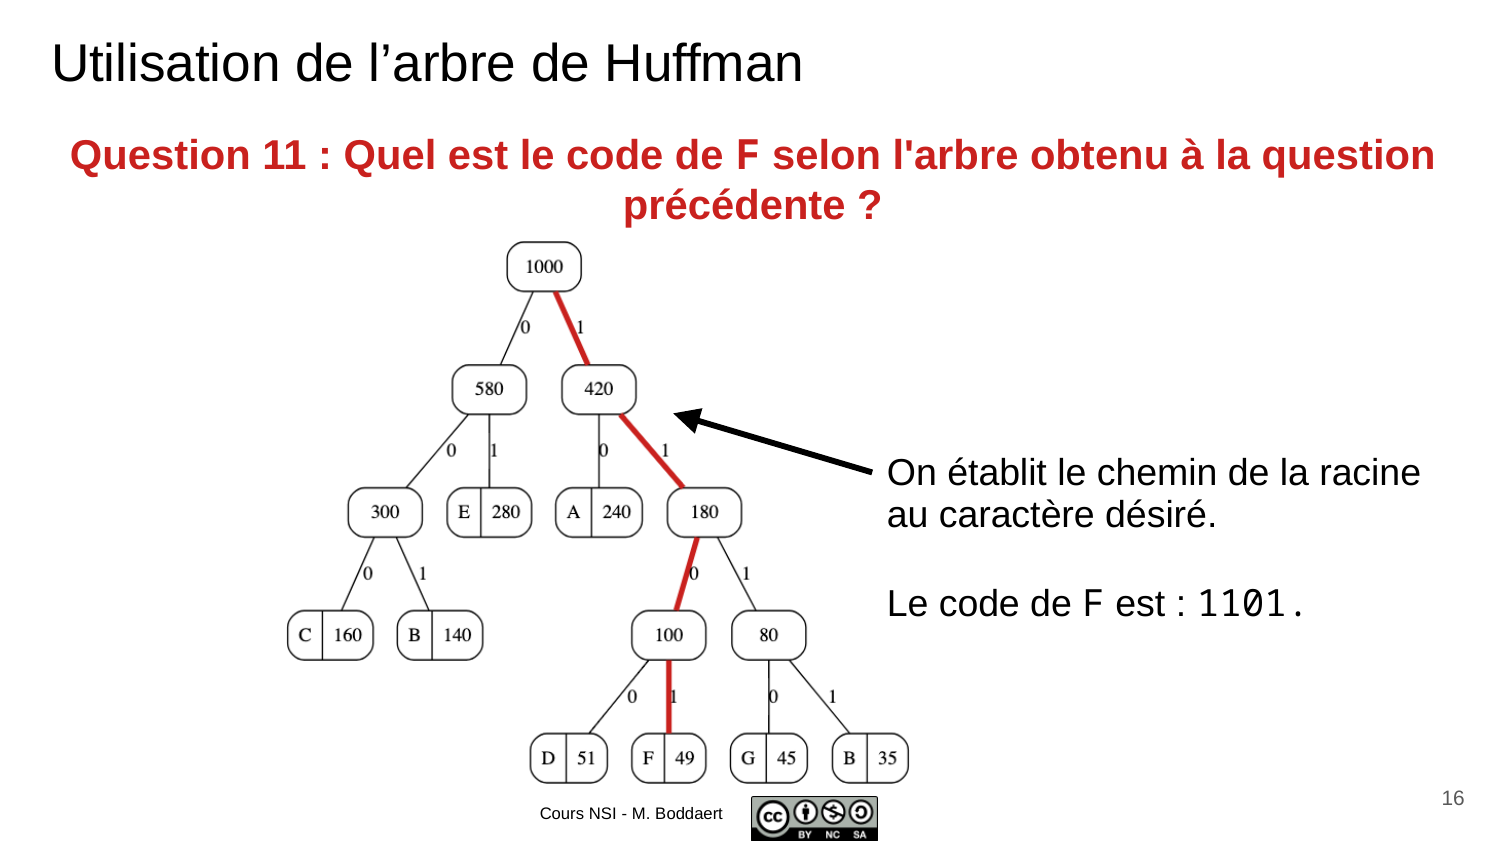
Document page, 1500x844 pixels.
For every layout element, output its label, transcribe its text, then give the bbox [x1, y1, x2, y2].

picture [282, 236, 914, 789]
slide_number <numéro> [1389, 764, 1480, 830]
title Utilisation de l’arbre de Huffman [51, 13, 1449, 108]
text_box On établit le chemin de la racine au caractère désiré. Le code de F est : 1101. [872, 443, 1477, 634]
text_box Question 11 : Quel est le code de F selon l'arbre obtenu à la question précédente ? [29, 120, 1477, 237]
picture [751, 796, 878, 841]
